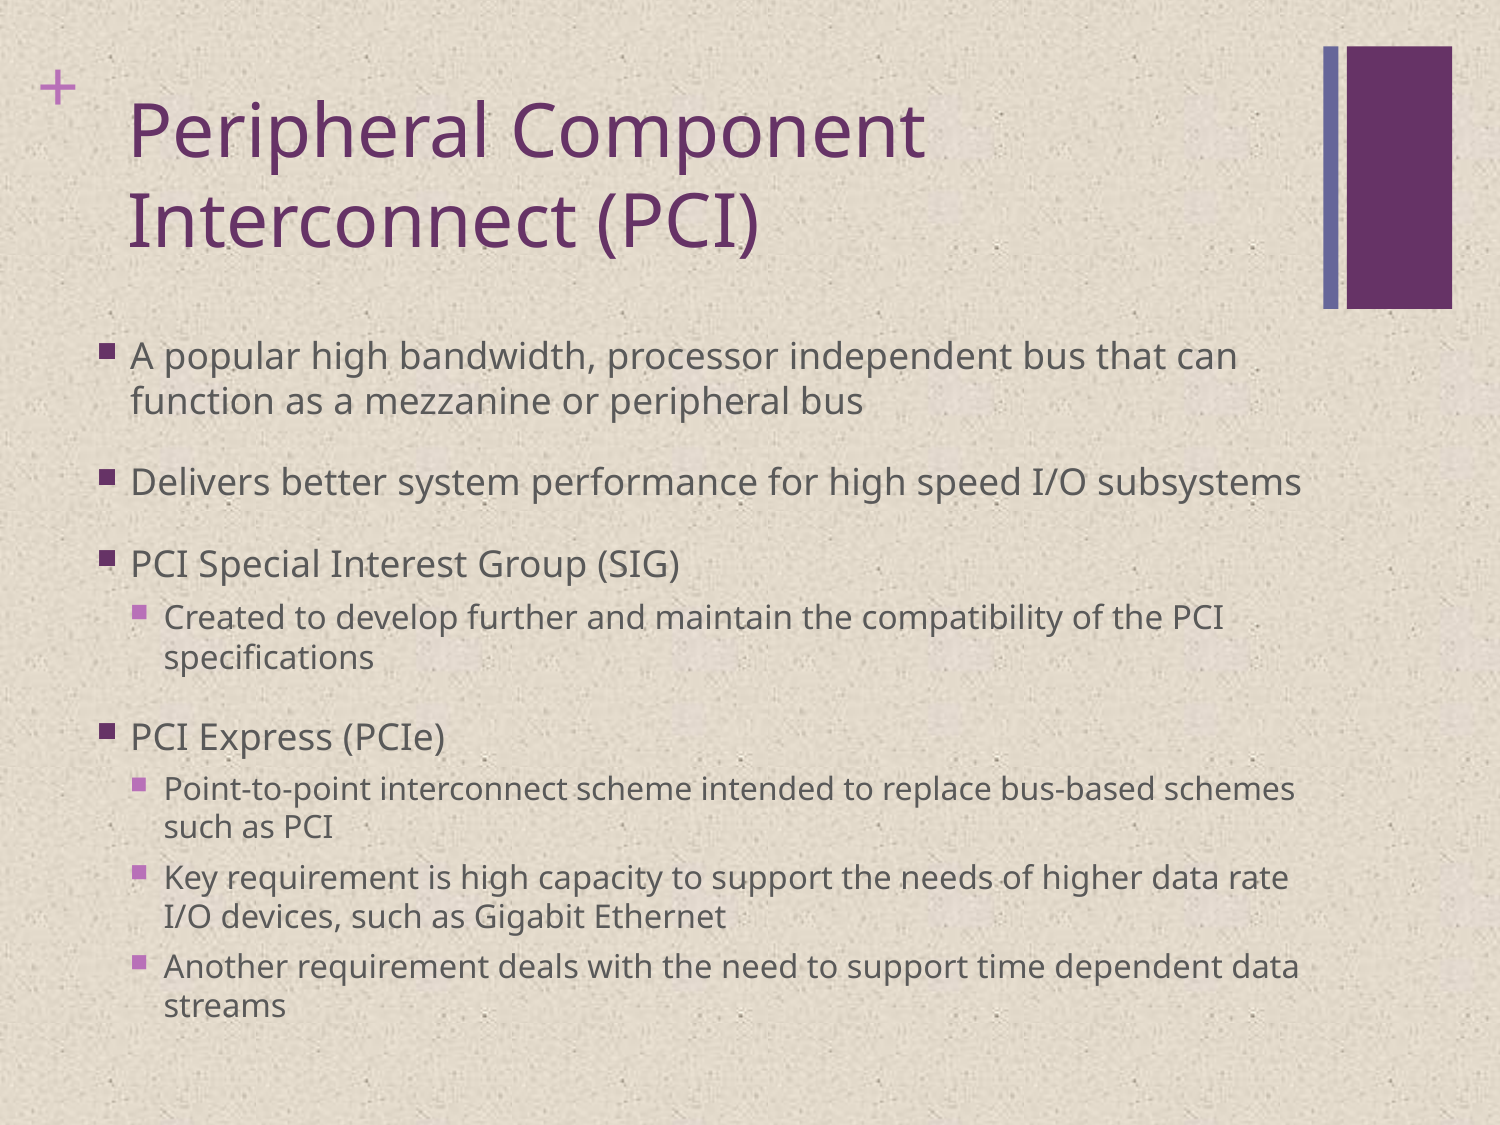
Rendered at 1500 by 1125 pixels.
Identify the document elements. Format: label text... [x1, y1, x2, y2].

list A popular high bandwidth, processor independent bus that can function as a mezzanine or peripheral bus Delivers better system performance for high speed I/O subsystems PCI Special Interest Group (SIG) Created to develop further and maintain the compatibility of the PCI specifications PCI Express (PCIe) Point-to-point interconnect scheme intended to replace bus-based schemes such as PCI Key requirement is high capacity to support the needs of higher data rate I/O devices, such as Gigabit Ethernet Another requirement deals with the need to support time dependent data streams [81, 324, 1322, 1075]
title Peripheral Component Interconnect (PCI) [112, 75, 1353, 259]
picture [0, 0, 1500, 1125]
